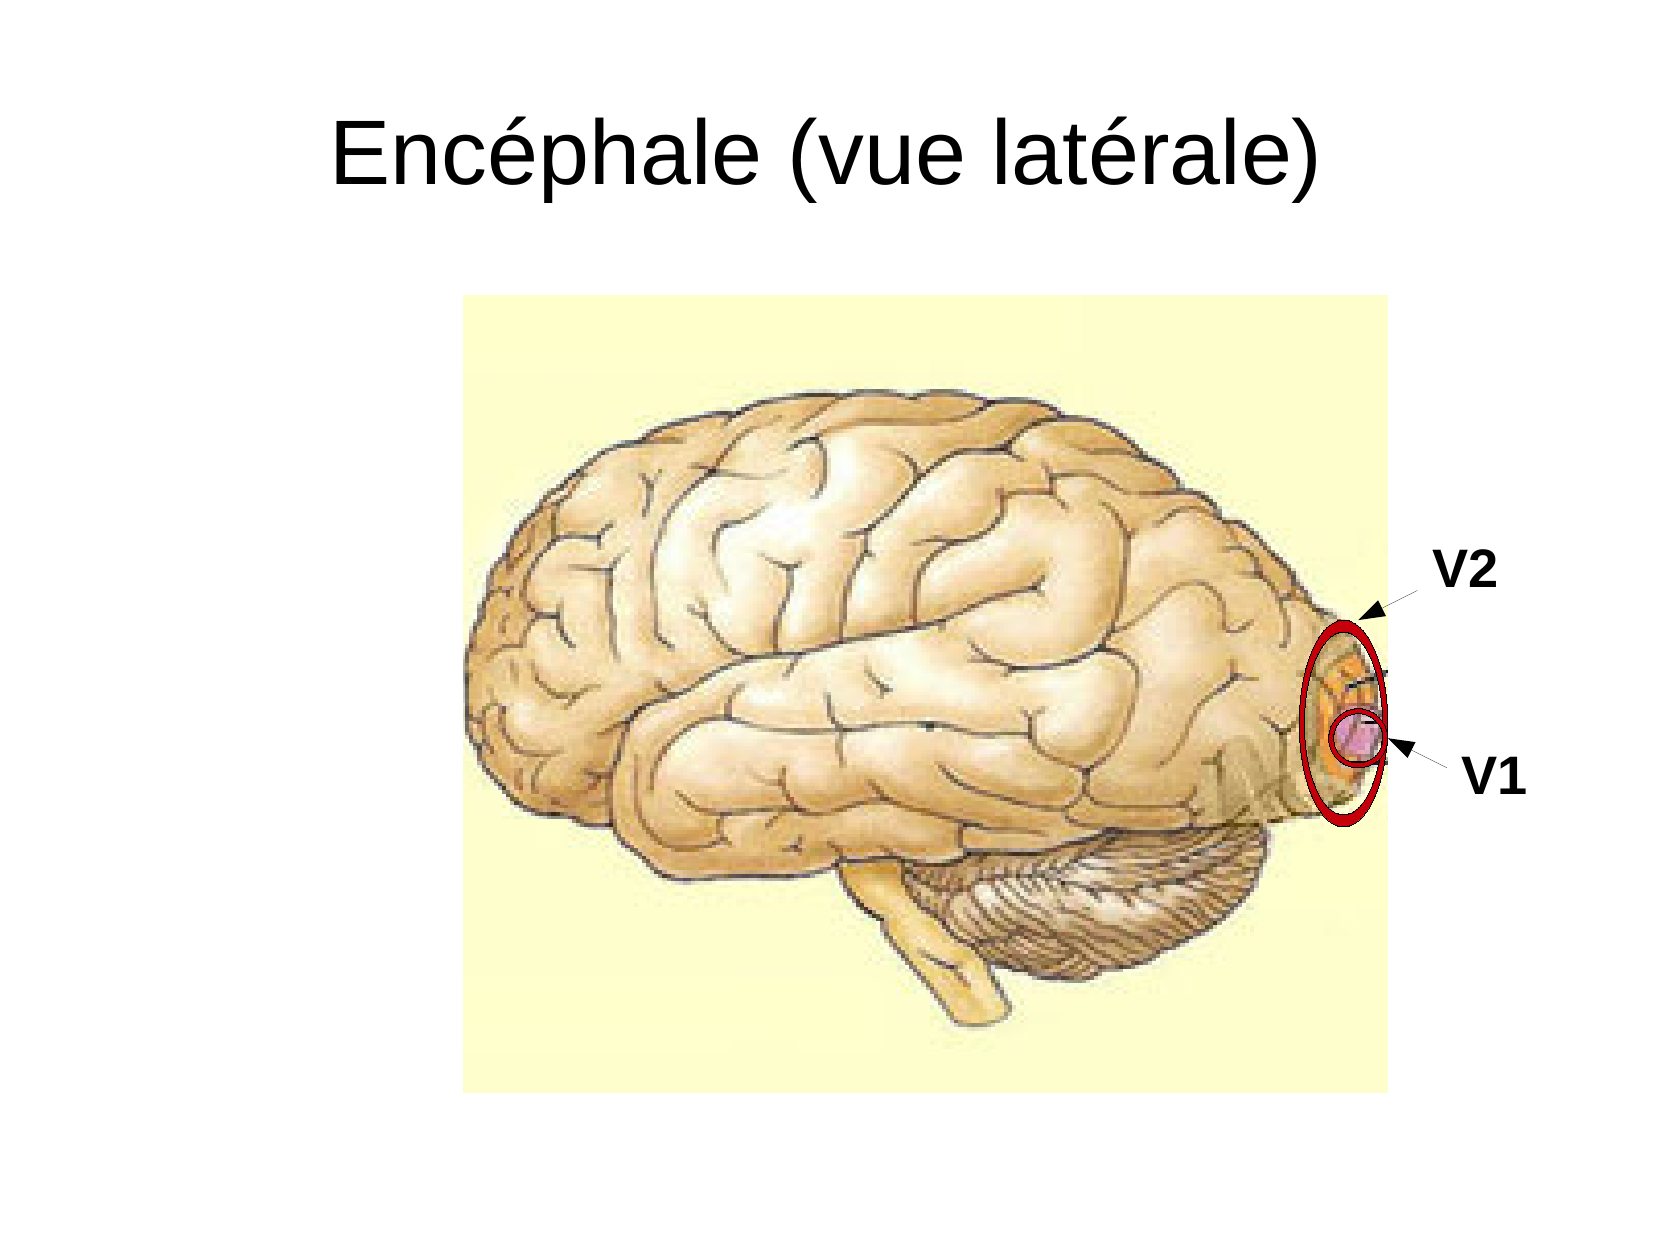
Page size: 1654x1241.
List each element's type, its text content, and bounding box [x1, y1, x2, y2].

text_box [1299, 620, 1388, 827]
picture [1334, 714, 1382, 762]
picture [1305, 633, 1382, 814]
text_box V2 [1417, 531, 1565, 609]
picture [463, 295, 1388, 1093]
title Encéphale (vue latérale) [82, 49, 1571, 257]
text_box V1 [1446, 738, 1595, 816]
